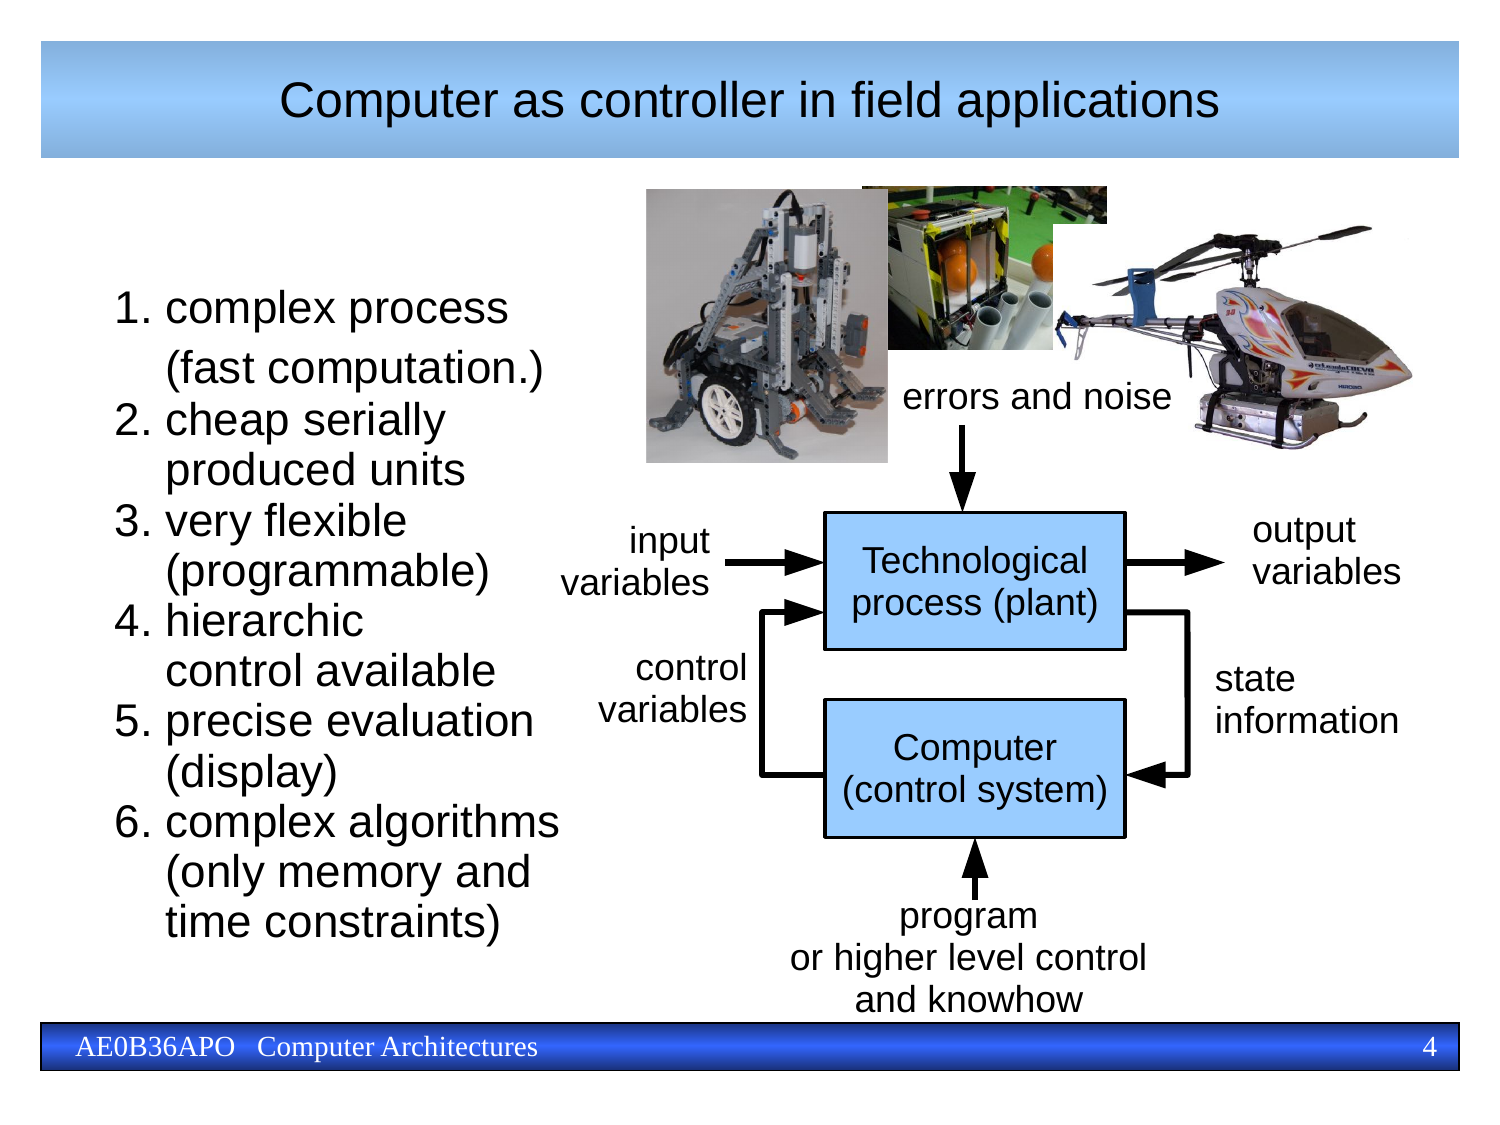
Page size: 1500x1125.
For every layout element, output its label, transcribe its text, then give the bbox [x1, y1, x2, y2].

text_box Computer (control system) [825, 699, 1126, 838]
text_box state information [1200, 649, 1426, 749]
text_box 1. complex process (fast computation.) 2. cheap serially produced units 3. very flexible (programmable) 4. hierarchic control available 5. precise evaluation (display)‏ 6. complex algorithms (only memory and time constraints)‏ [99, 274, 588, 950]
text_box program or higher level control and knowhow [750, 887, 1188, 1029]
text_box input variables [525, 512, 725, 612]
picture [646, 186, 1413, 463]
text_box output variables [1237, 501, 1438, 601]
text_box control variables [562, 638, 763, 738]
text_box Technological process (plant) [825, 512, 1126, 650]
title Computer as controller in field applications [41, 41, 1459, 158]
text_box errors and noise [862, 368, 1213, 425]
